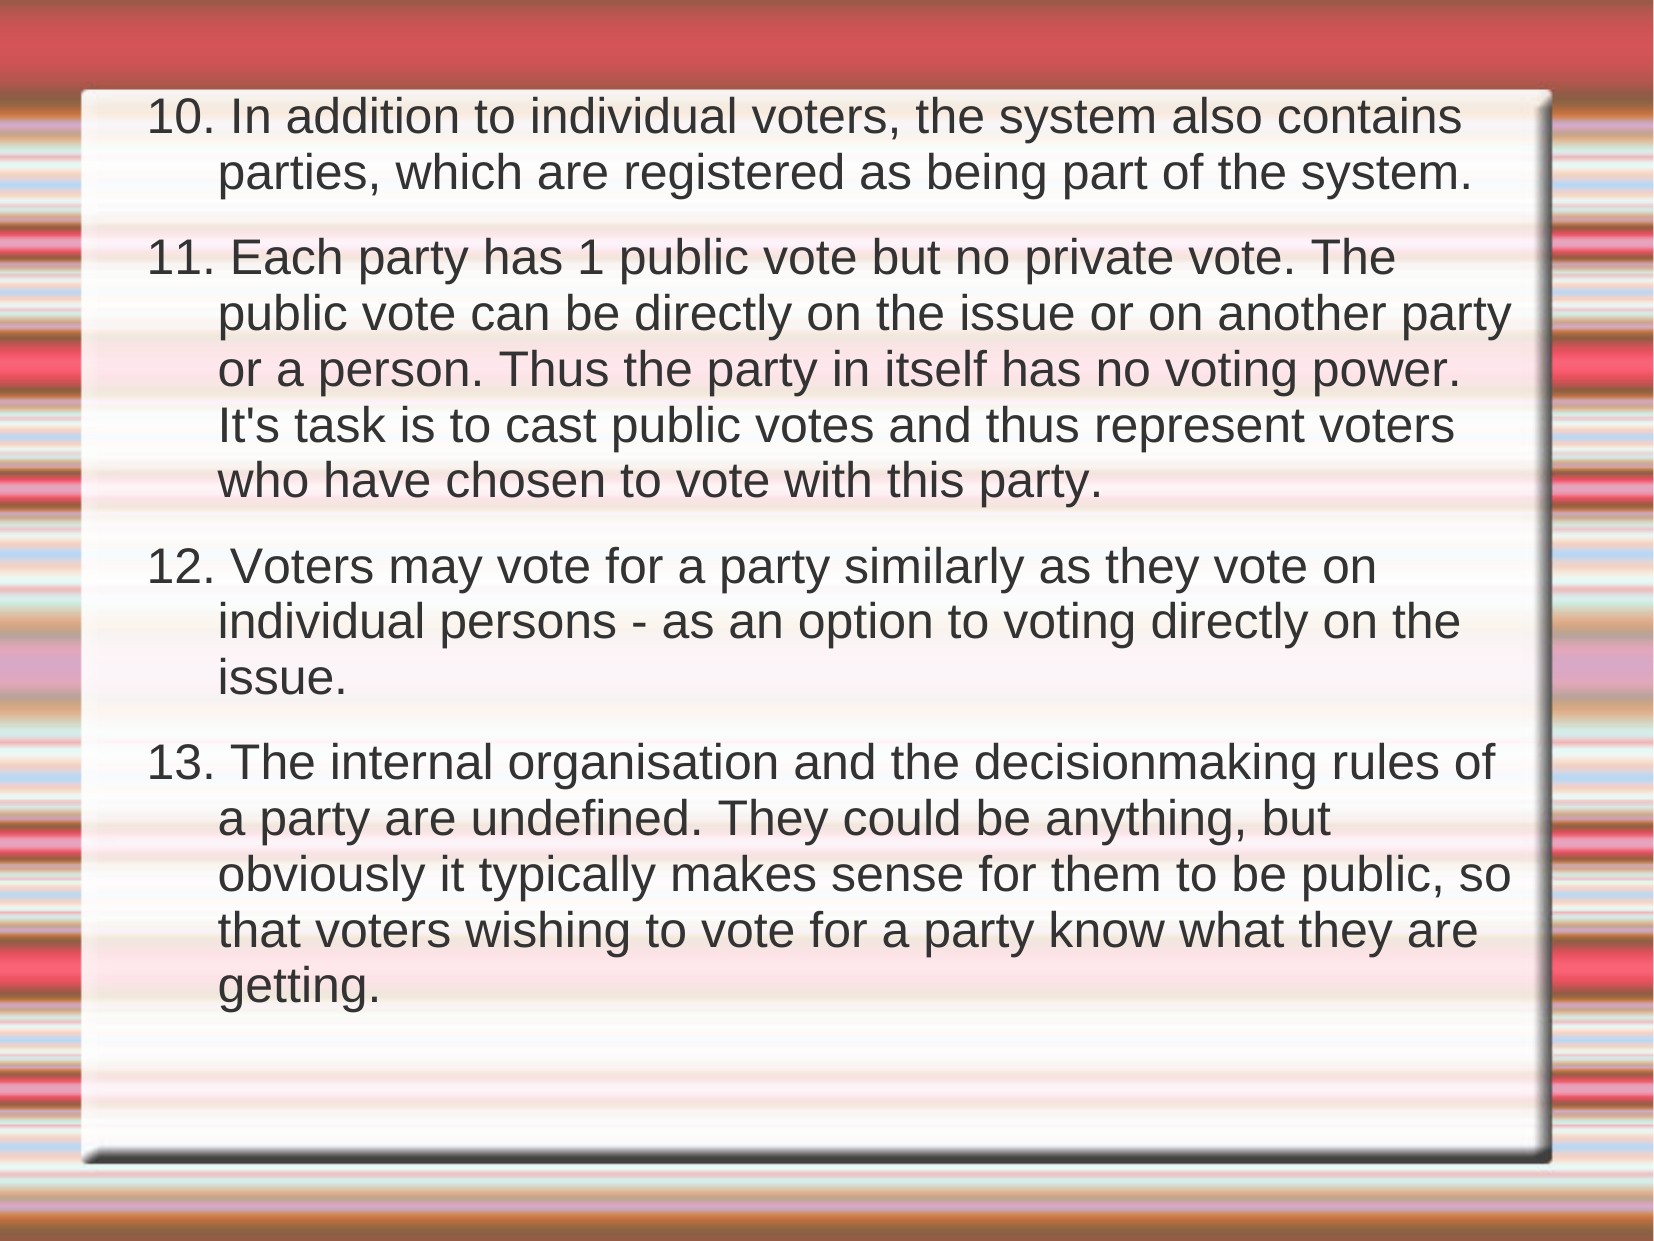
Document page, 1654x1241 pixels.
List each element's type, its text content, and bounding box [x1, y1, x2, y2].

picture [0, 0, 1654, 1241]
list 10. In addition to individual voters, the system also contains parties, which are registered as being part of the system. 11. Each party has 1 public vote but no private vote. The public vote can be directly on the issue or on another party or a person. Thus the party in itself has no voting power. It's task is to cast public votes and thus represent voters who have chosen to vote with this party. 12. Voters may vote for a party similarly as they vote on individual persons - as an option to voting directly on the issue. 13. The internal organisation and the decisionmaking rules of a party are undefined. They could be anything, but obviously it typically makes sense for them to be public, so that voters wishing to vote for a party know what they are getting. [134, 88, 1516, 1133]
